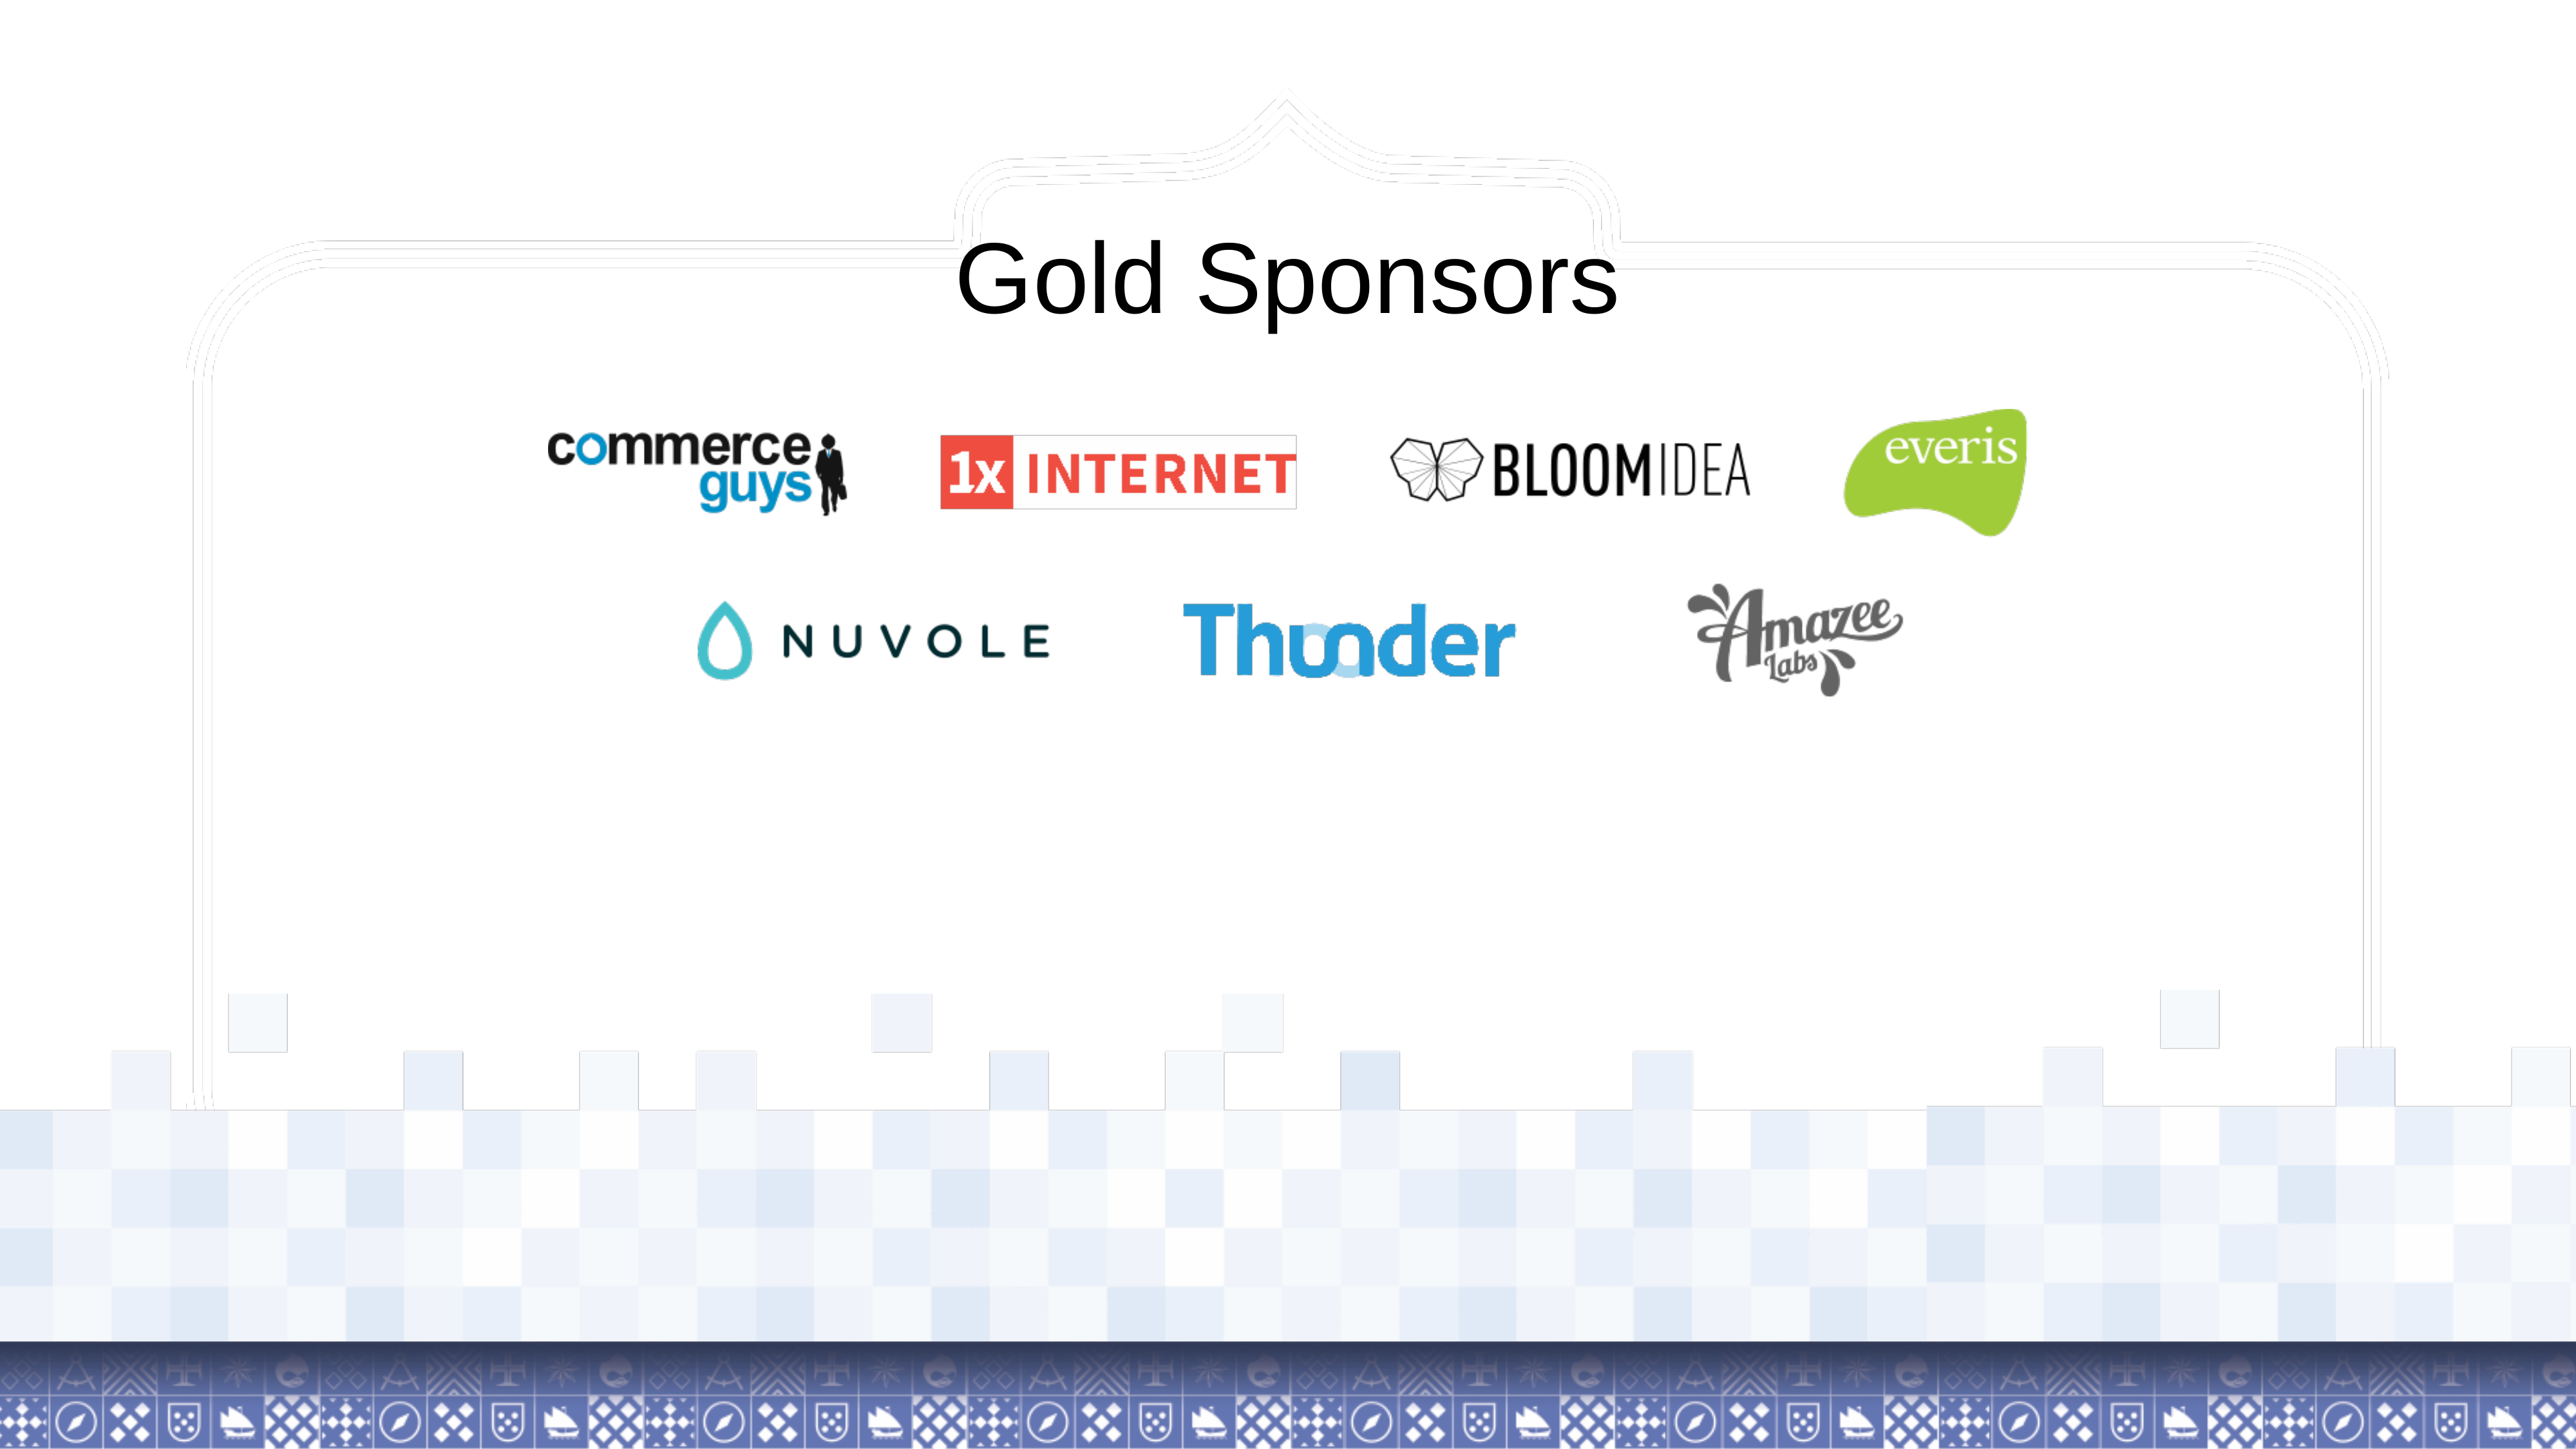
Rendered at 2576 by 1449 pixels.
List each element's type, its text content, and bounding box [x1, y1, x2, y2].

text_box Gold Sponsors [421, 205, 2155, 393]
picture [0, 88, 2576, 1449]
